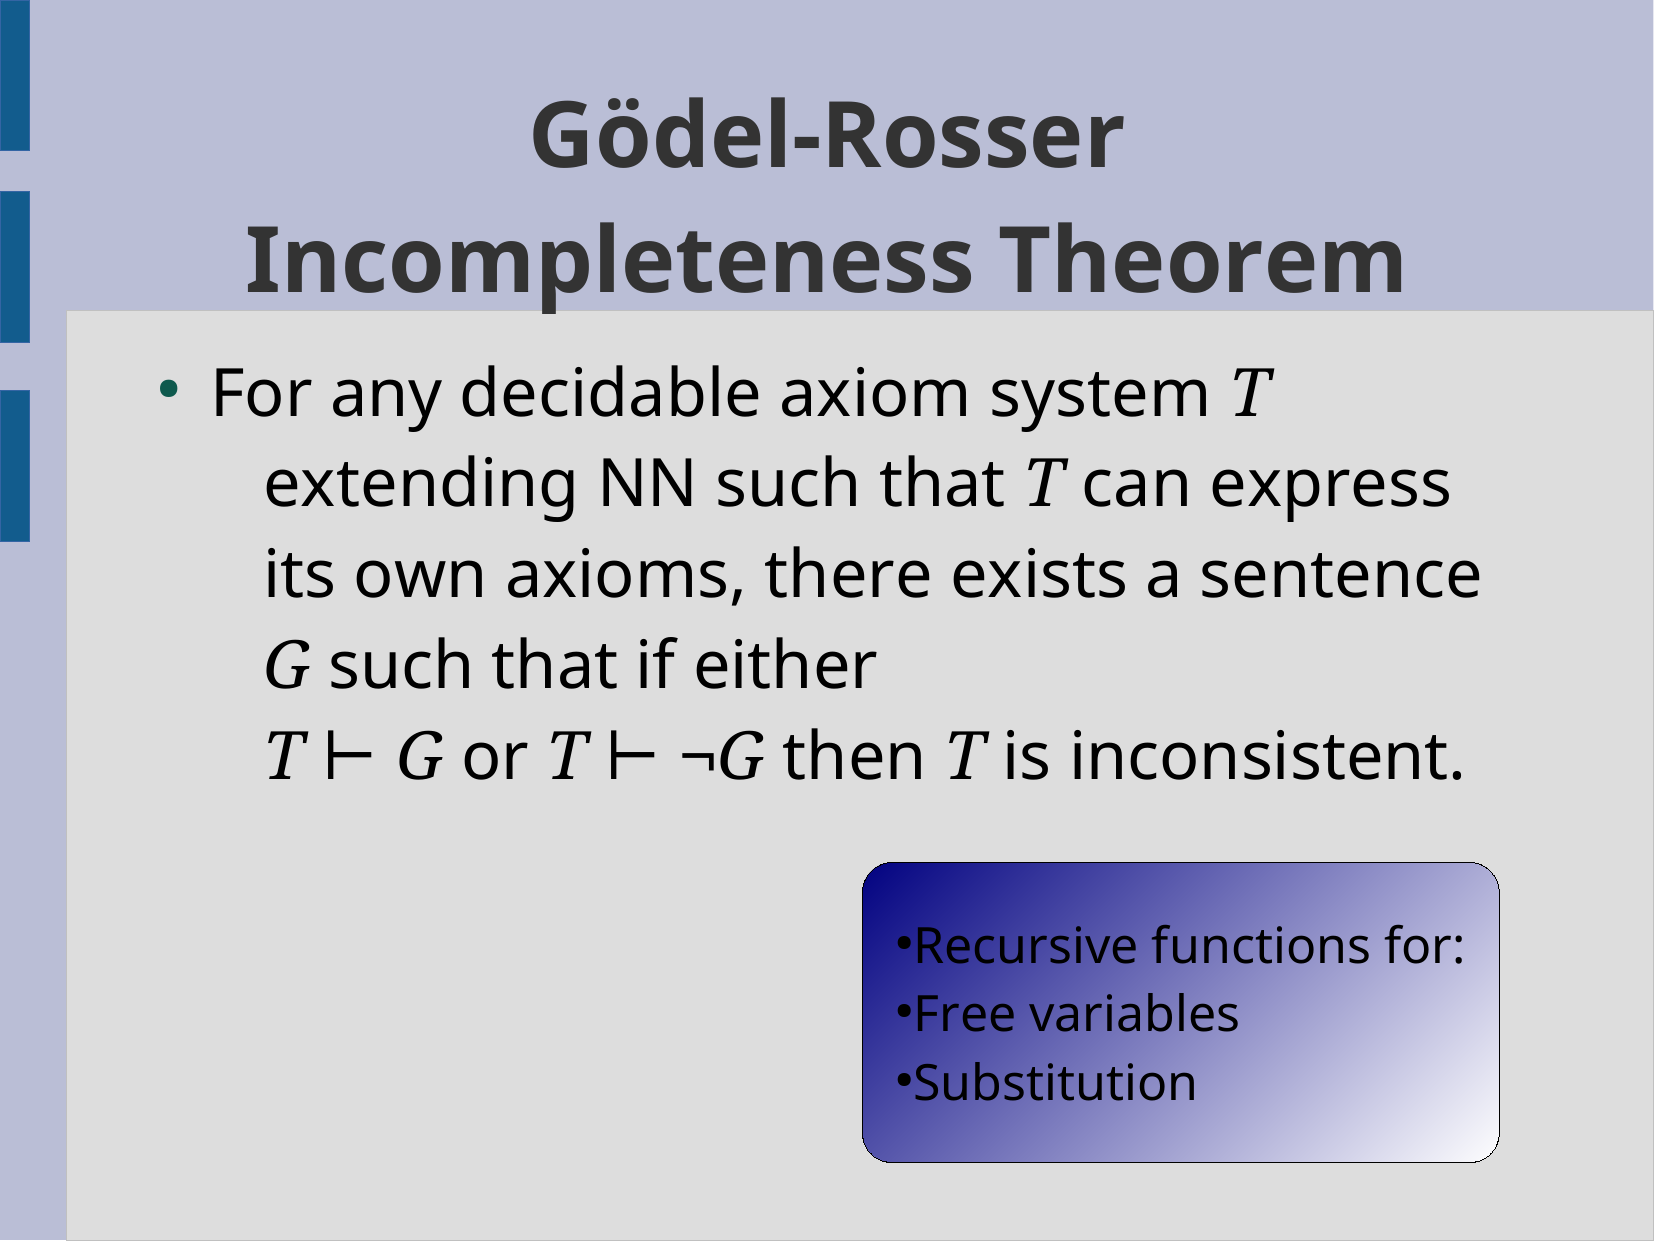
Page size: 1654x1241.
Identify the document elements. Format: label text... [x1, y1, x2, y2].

title Gödel-Rosser Incompleteness Theorem [121, 55, 1534, 334]
list For any decidable axiom system T extending NN such that T can express its own axioms, there exists a sentence G such that if either T ⊢ G or T ⊢ ¬G then T is inconsistent. [121, 344, 1534, 878]
text_box Recursive functions for: Free variables Substitution [862, 862, 1500, 1163]
